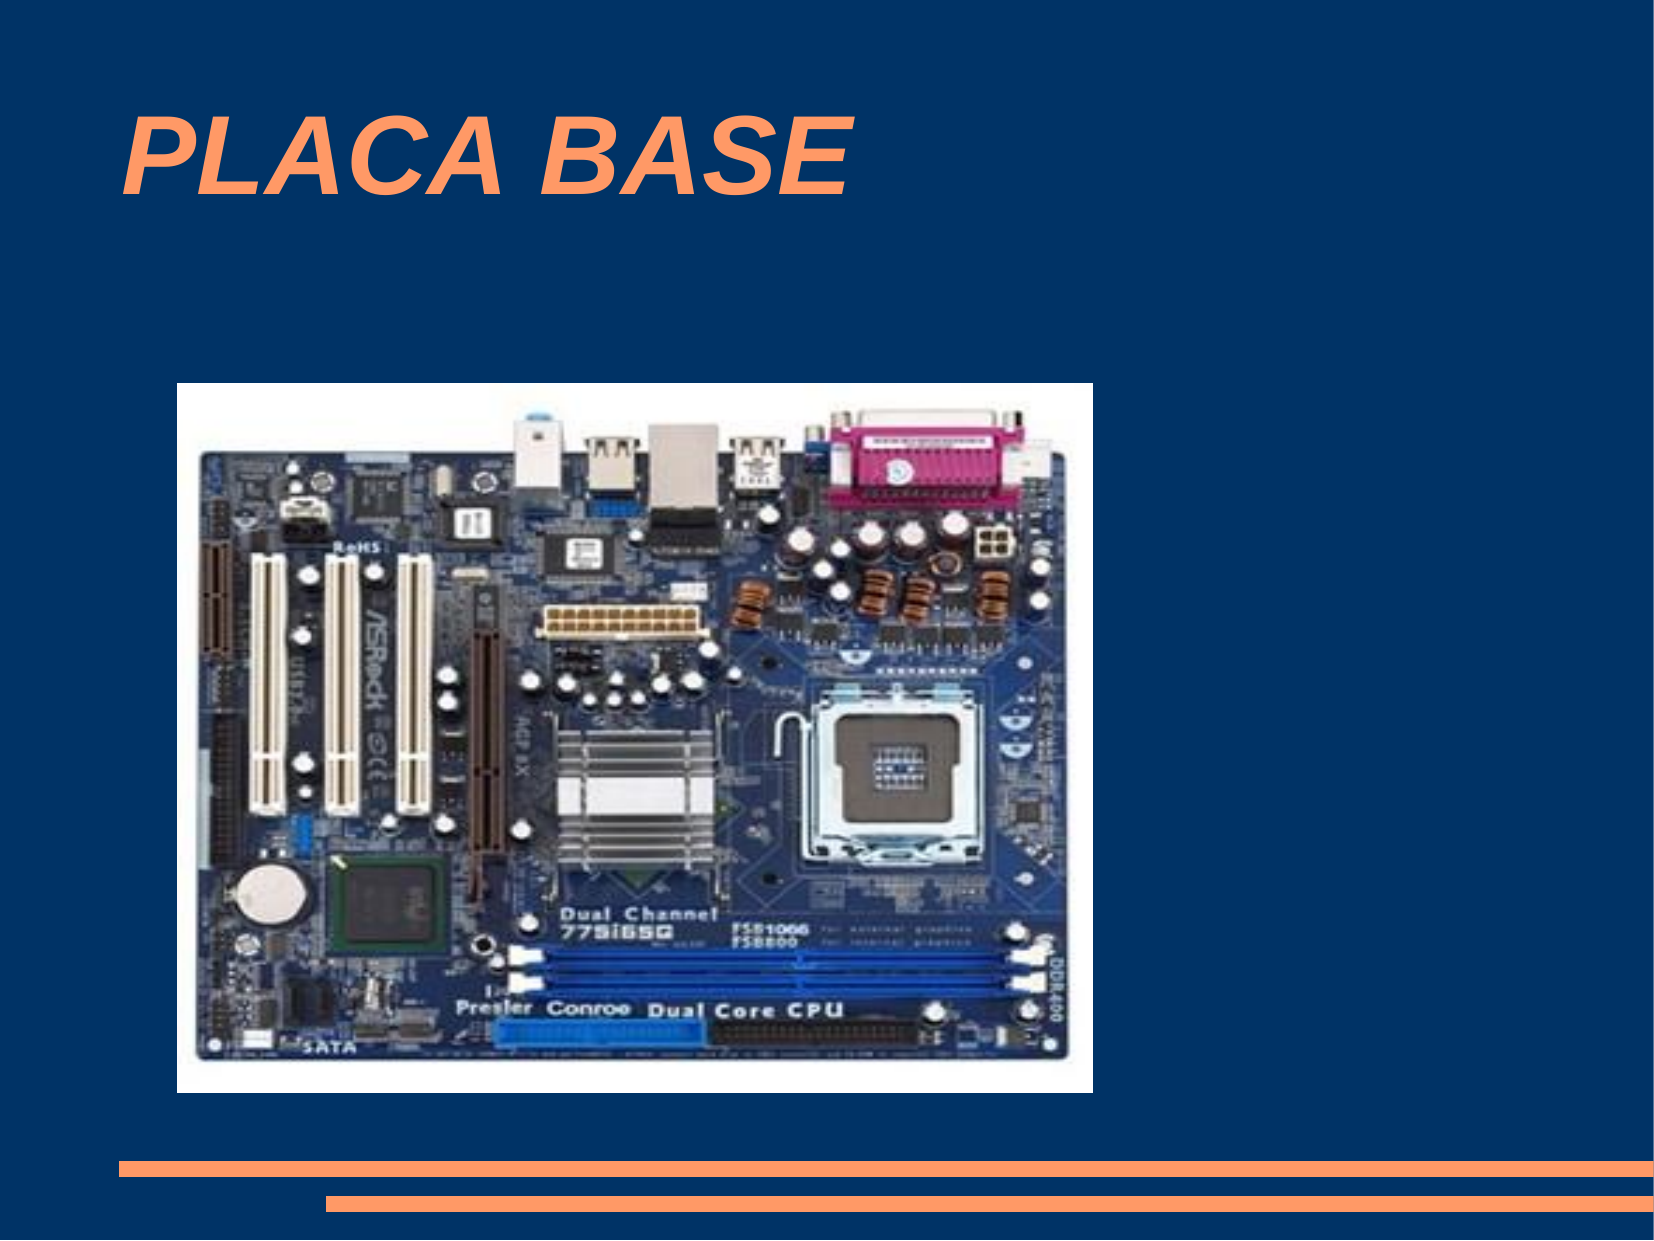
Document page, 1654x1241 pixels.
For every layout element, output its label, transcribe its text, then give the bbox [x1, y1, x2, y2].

picture [177, 383, 1093, 1093]
title PLACA BASE [121, 46, 1534, 254]
